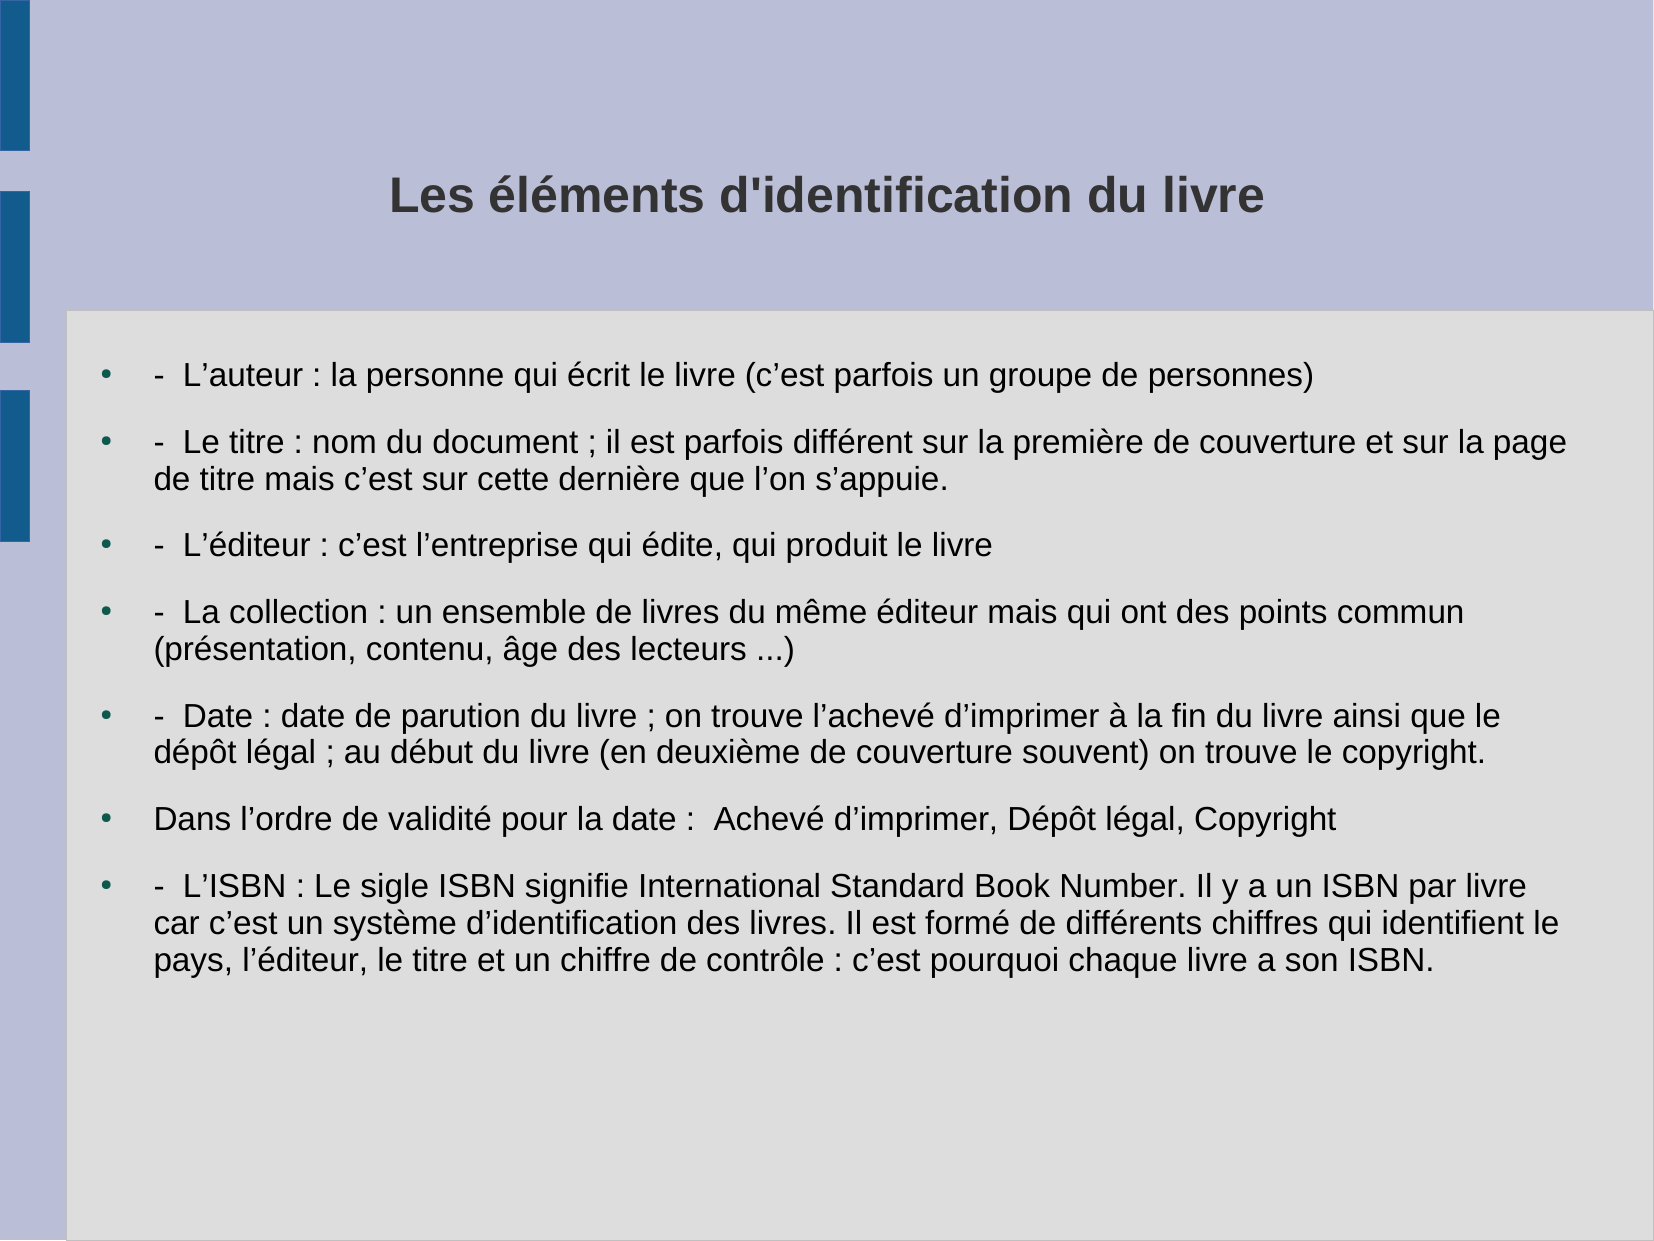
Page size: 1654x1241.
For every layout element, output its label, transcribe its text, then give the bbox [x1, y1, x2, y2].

list - L’auteur : la personne qui écrit le livre (c’est parfois un groupe de personnes) - Le titre : nom du document ; il est parfois différent sur la première de couverture et sur la page de titre mais c’est sur cette dernière que l’on s’appuie. - L’éditeur : c’est l’entreprise qui édite, qui produit le livre - La collection : un ensemble de livres du même éditeur mais qui ont des points commun (présentation, contenu, âge des lecteurs ...) - Date : date de parution du livre ; on trouve l’achevé d’imprimer à la fin du livre ainsi que le dépôt légal ; au début du livre (en deuxième de couverture souvent) on trouve le copyright. Dans l’ordre de validité pour la date : Achevé d’imprimer, Dépôt légal, Copyright - L’ISBN : Le sigle ISBN signifie International Standard Book Number. Il y a un ISBN par livre car c’est un système d’identification des livres. Il est formé de différents chiffres qui identifient le pays, l’éditeur, le titre et un chiffre de contrôle : c’est pourquoi chaque livre a son ISBN. [82, 290, 1571, 1109]
title Les éléments d'identification du livre [121, 91, 1534, 290]
